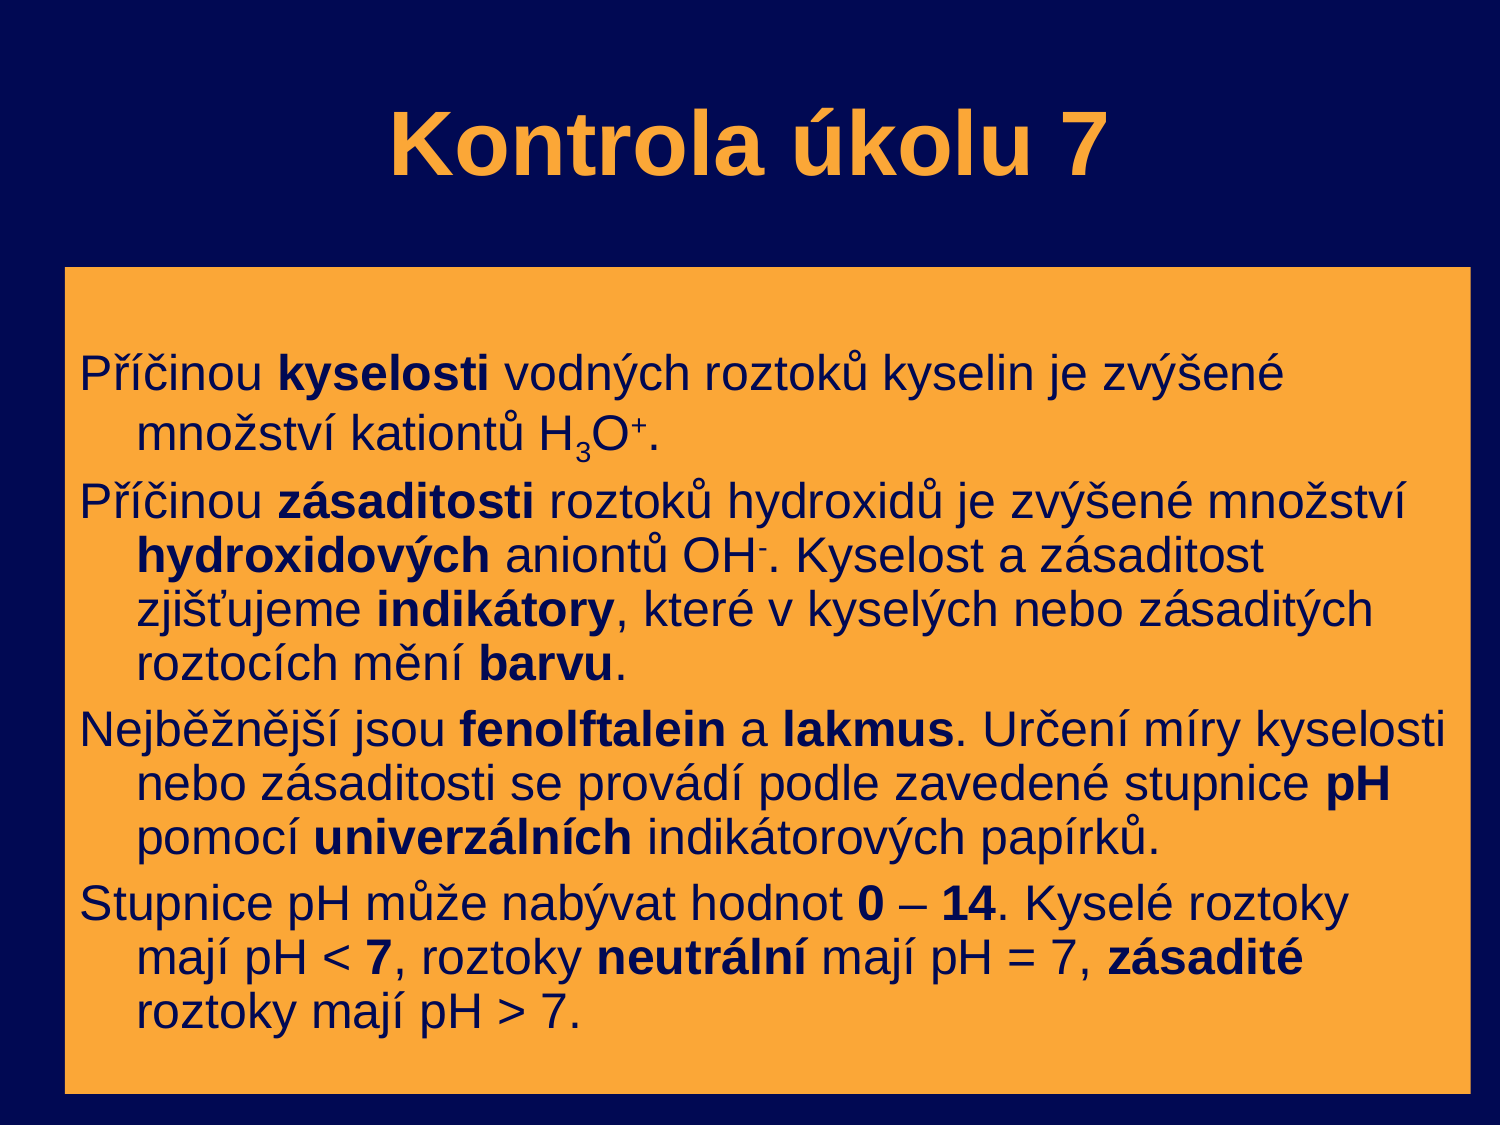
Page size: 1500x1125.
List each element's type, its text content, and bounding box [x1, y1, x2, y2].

list Příčinou kyselosti vodných roztoků kyselin je zvýšené množství kationtů H3O+. Příčinou zásaditosti roztoků hydroxidů je zvýšené množství hydroxidových aniontů OH-. Kyselost a zásaditost zjišťujeme indikátory, které v kyselých nebo zásaditých roztocích mění barvu. Nejběžnější jsou fenolftalein a lakmus. Určení míry kyselosti nebo zásaditosti se provádí podle zavedené stupnice pH pomocí univerzálních indikátorových papírků. Stupnice pH může nabývat hodnot 0 – 14. Kyselé roztoky mají pH < 7, roztoky neutrální mají pH = 7, zásadité roztoky mají pH > 7. [64, 267, 1471, 1094]
title Kontrola úkolu 7 [75, 45, 1426, 233]
